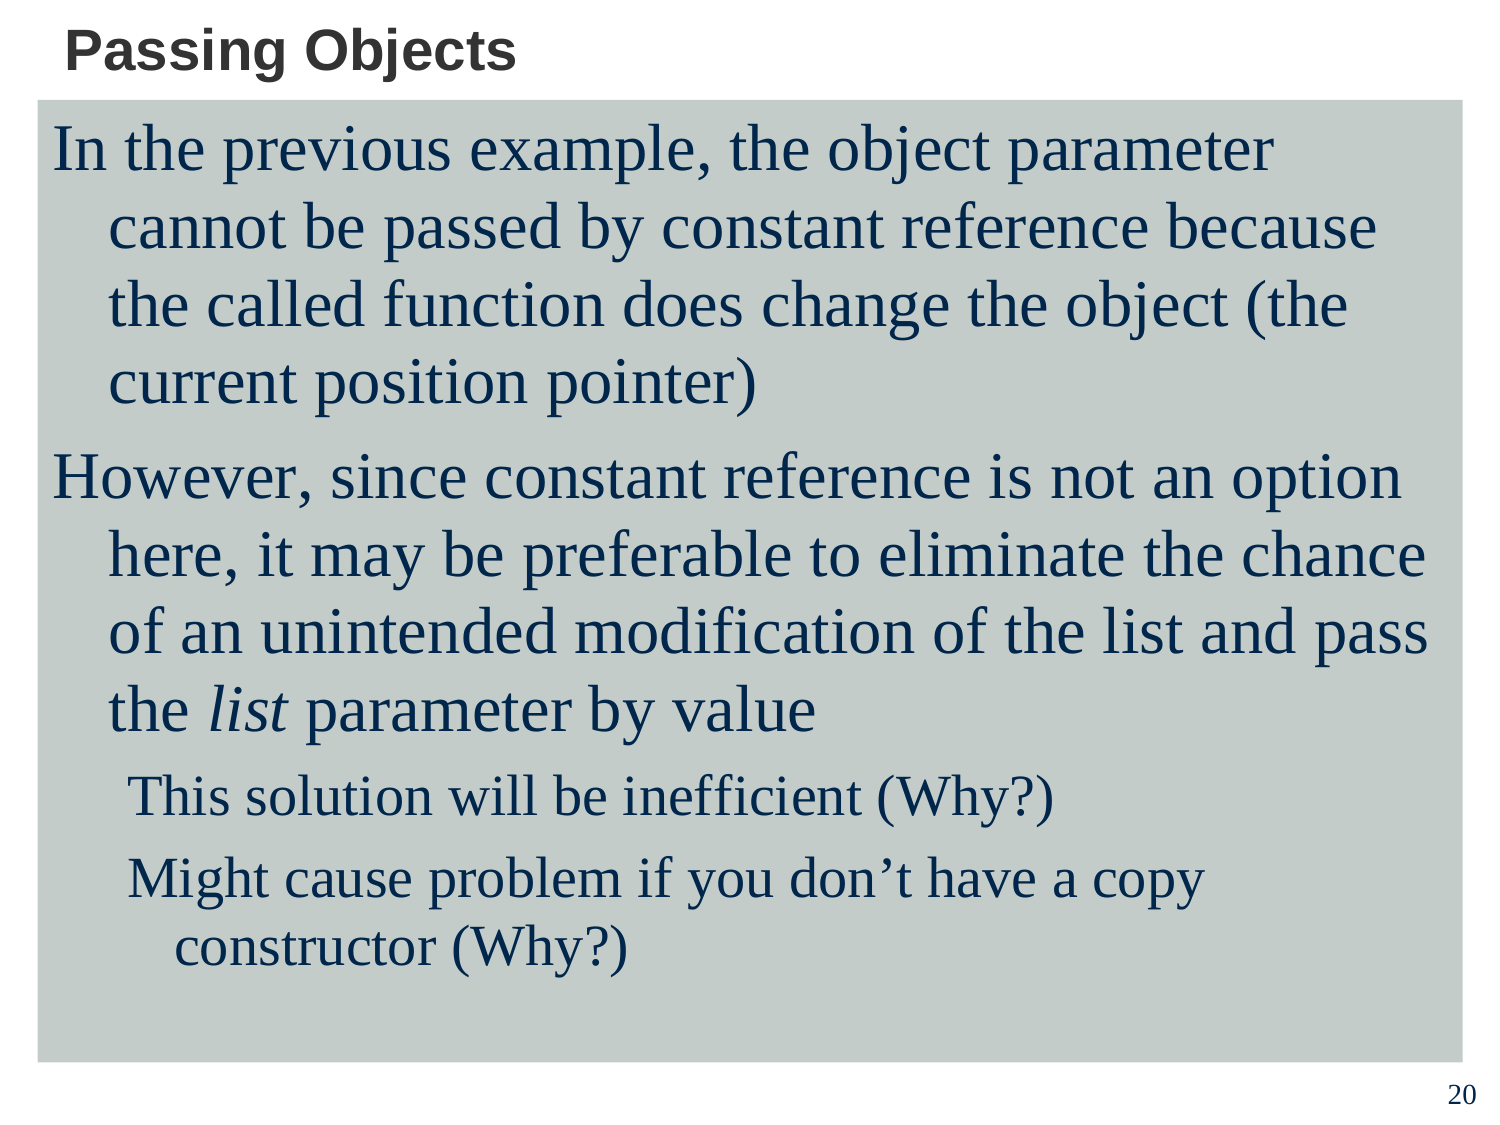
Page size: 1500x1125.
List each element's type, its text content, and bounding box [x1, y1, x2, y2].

list In the previous example, the object parameter cannot be passed by constant reference because the called function does change the object (the current position pointer) However, since constant reference is not an option here, it may be preferable to eliminate the chance of an unintended modification of the list and pass the list parameter by value This solution will be inefficient (Why?) Might cause problem if you don’t have a copy constructor (Why?) [37, 99, 1463, 1063]
title Passing Objects [49, 0, 1450, 91]
